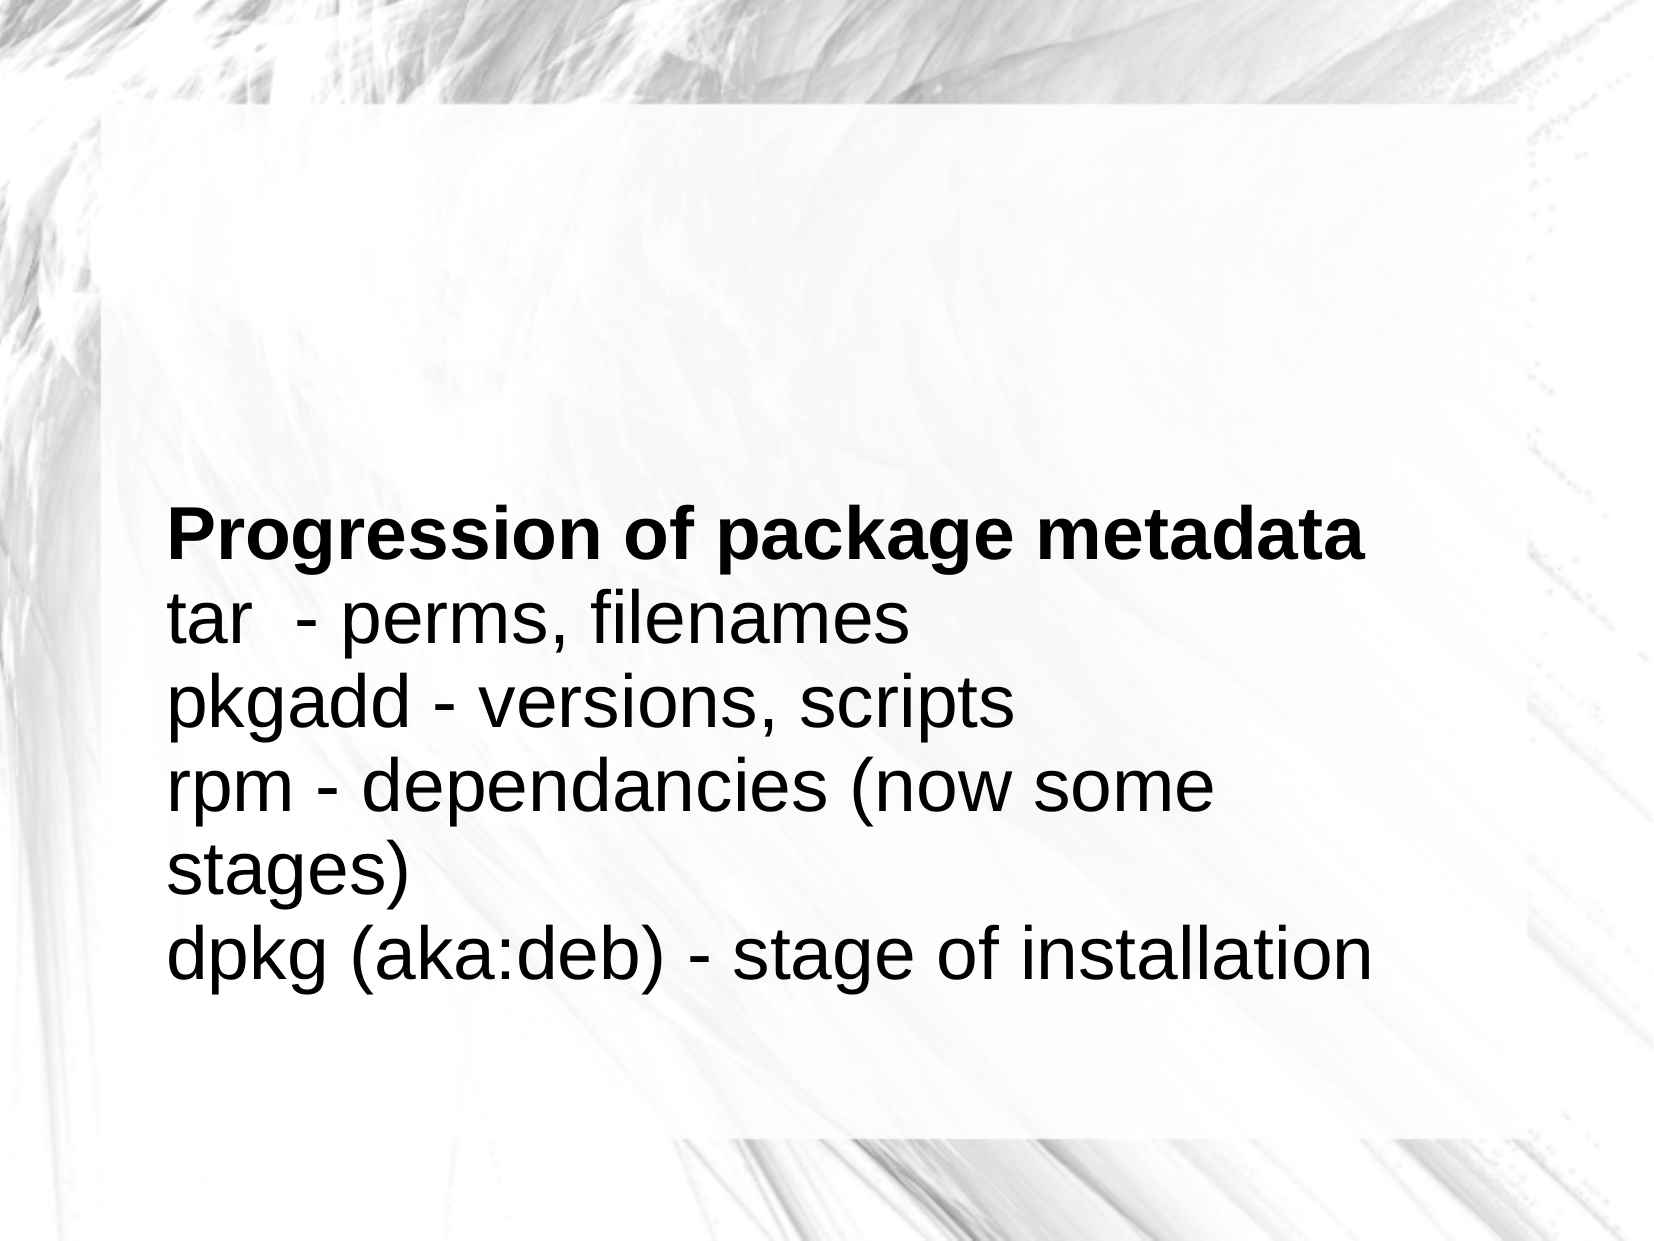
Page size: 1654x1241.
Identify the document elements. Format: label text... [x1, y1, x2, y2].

text_box Progression of package metadata tar - perms, filenames pkgadd - versions, scripts rpm - dependancies (now some stages) dpkg (aka:deb) - stage of installation [151, 483, 1499, 874]
picture [0, 0, 1654, 1241]
